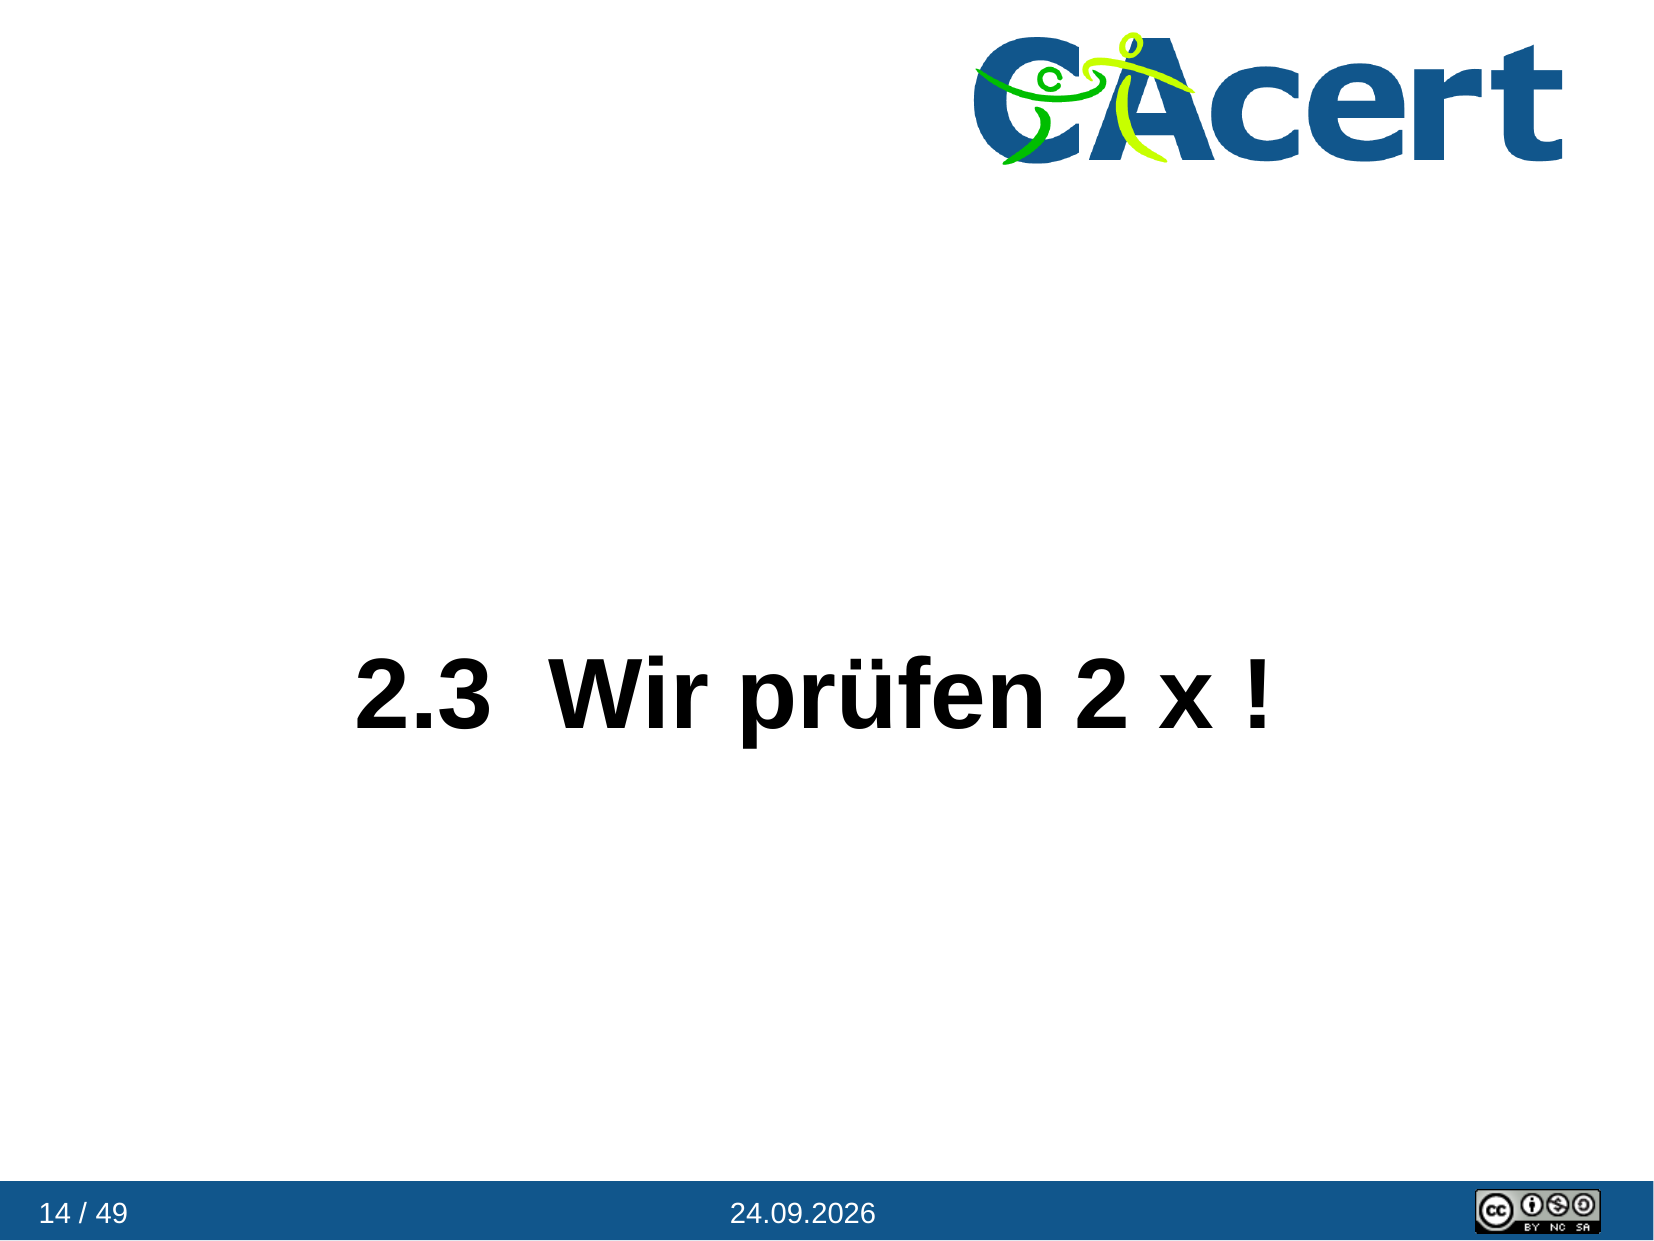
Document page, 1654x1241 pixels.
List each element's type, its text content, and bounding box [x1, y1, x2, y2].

picture [1475, 1189, 1601, 1234]
title [76, 17, 1565, 166]
subtitle 2.3 Wir prüfen 2 x ! [70, 295, 1560, 1093]
